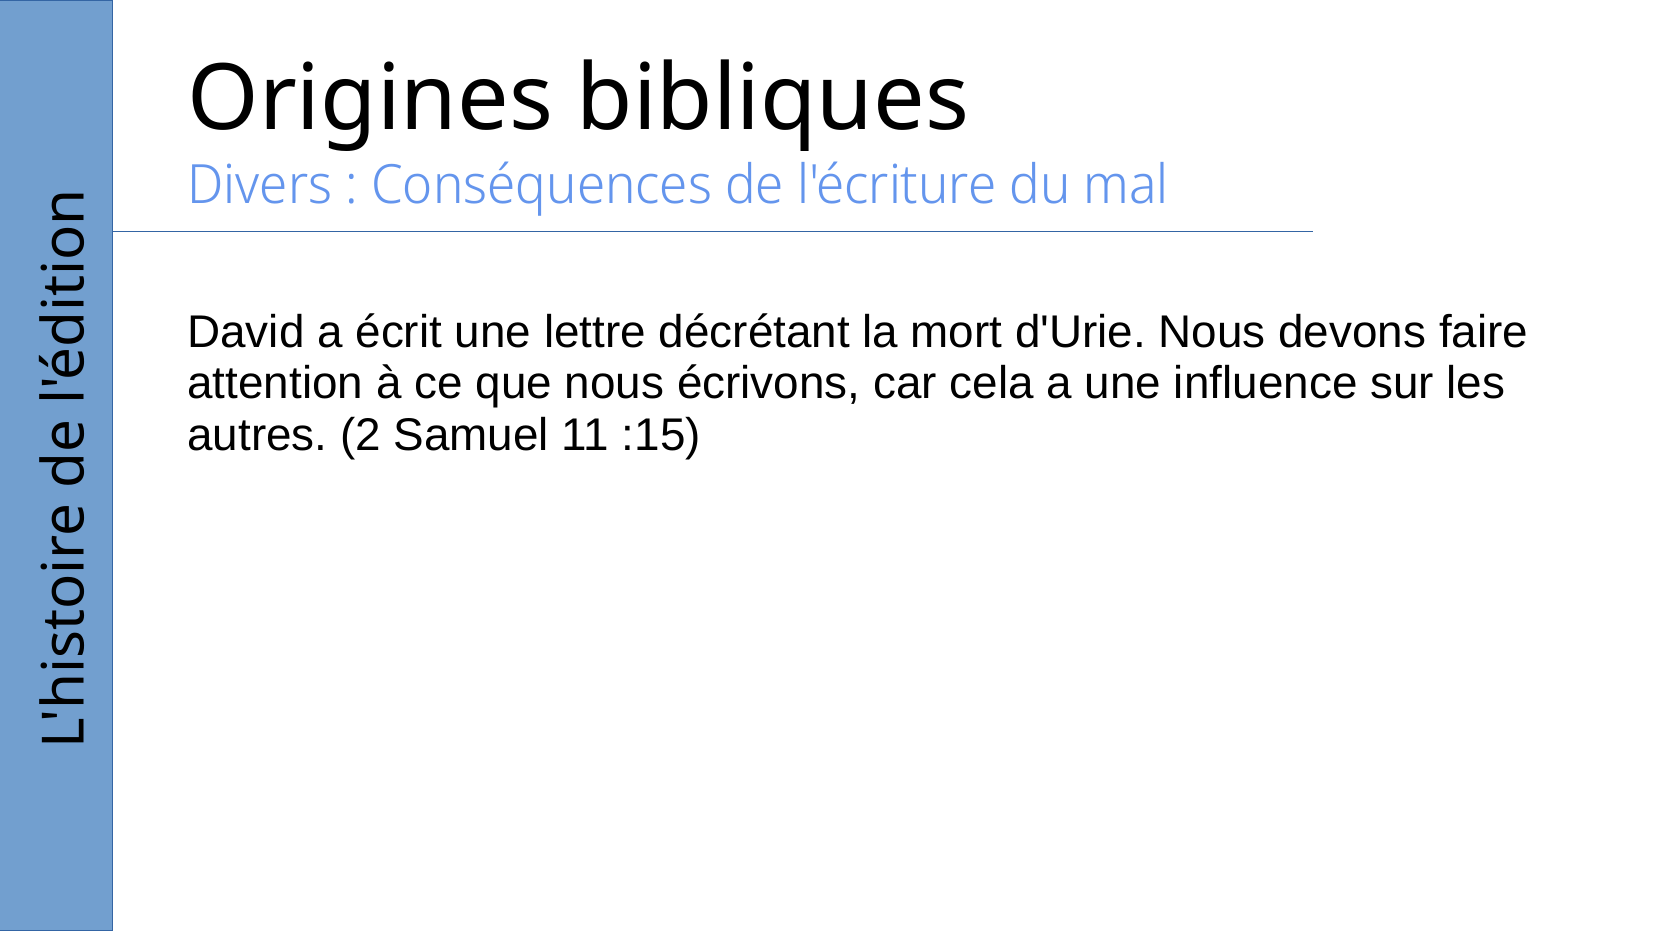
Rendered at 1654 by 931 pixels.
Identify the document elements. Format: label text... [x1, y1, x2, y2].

subtitle David a écrit une lettre décrétant la mort d'Urie. Nous devons faire attention à ce que nous écrivons, car cela a une influence sur les autres. (2 Samuel 11 :15) [187, 306, 1571, 846]
text_box [0, 0, 113, 931]
title Origines bibliques [187, 33, 1571, 125]
text_box L'histoire de l'édition [13, 37, 105, 901]
title Divers : Conséquences de l'écriture du mal [187, 125, 1571, 239]
